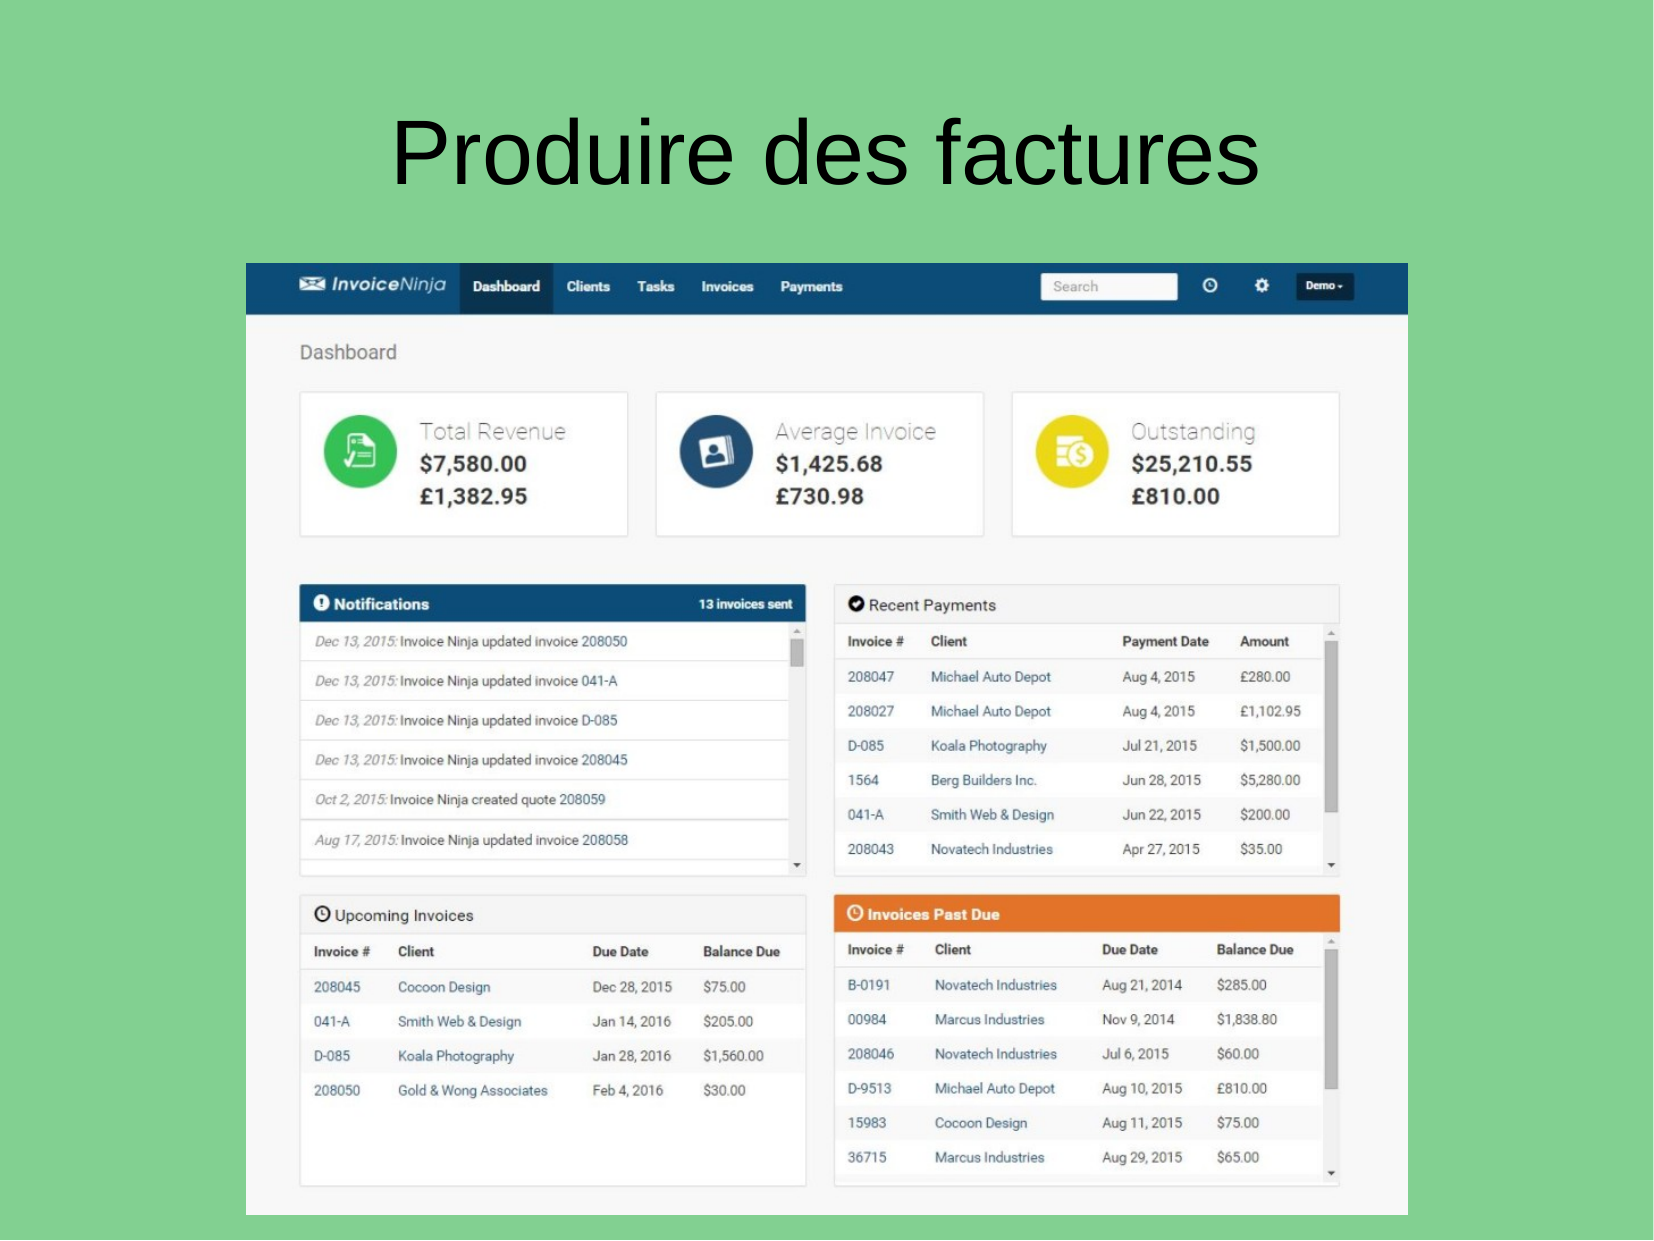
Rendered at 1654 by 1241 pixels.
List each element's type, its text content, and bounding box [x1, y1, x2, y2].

picture [246, 263, 1408, 1216]
title Produire des factures [82, 49, 1571, 257]
